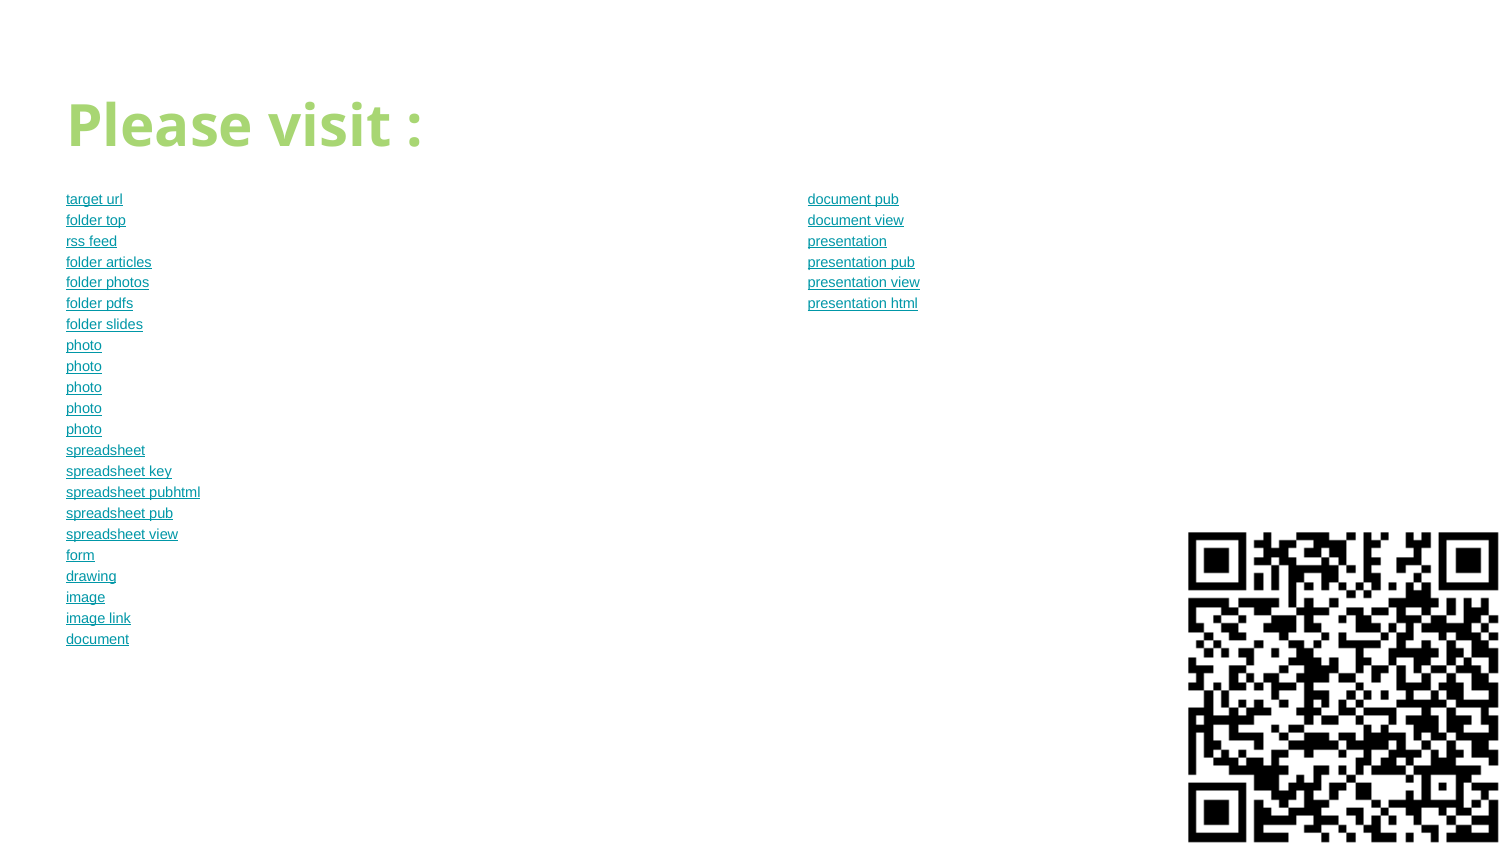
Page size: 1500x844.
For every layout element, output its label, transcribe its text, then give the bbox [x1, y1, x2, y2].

picture [1187, 531, 1500, 844]
title Please visit : [51, 72, 1449, 167]
list target url folder top rss feed folder articles folder photos folder pdfs folder slides photo photo photo photo photo spreadsheet spreadsheet key spreadsheet pubhtml spreadsheet pub spreadsheet view form drawing image image link document [51, 189, 708, 750]
list document pub document view presentation presentation pub presentation view presentation html [792, 189, 1449, 750]
